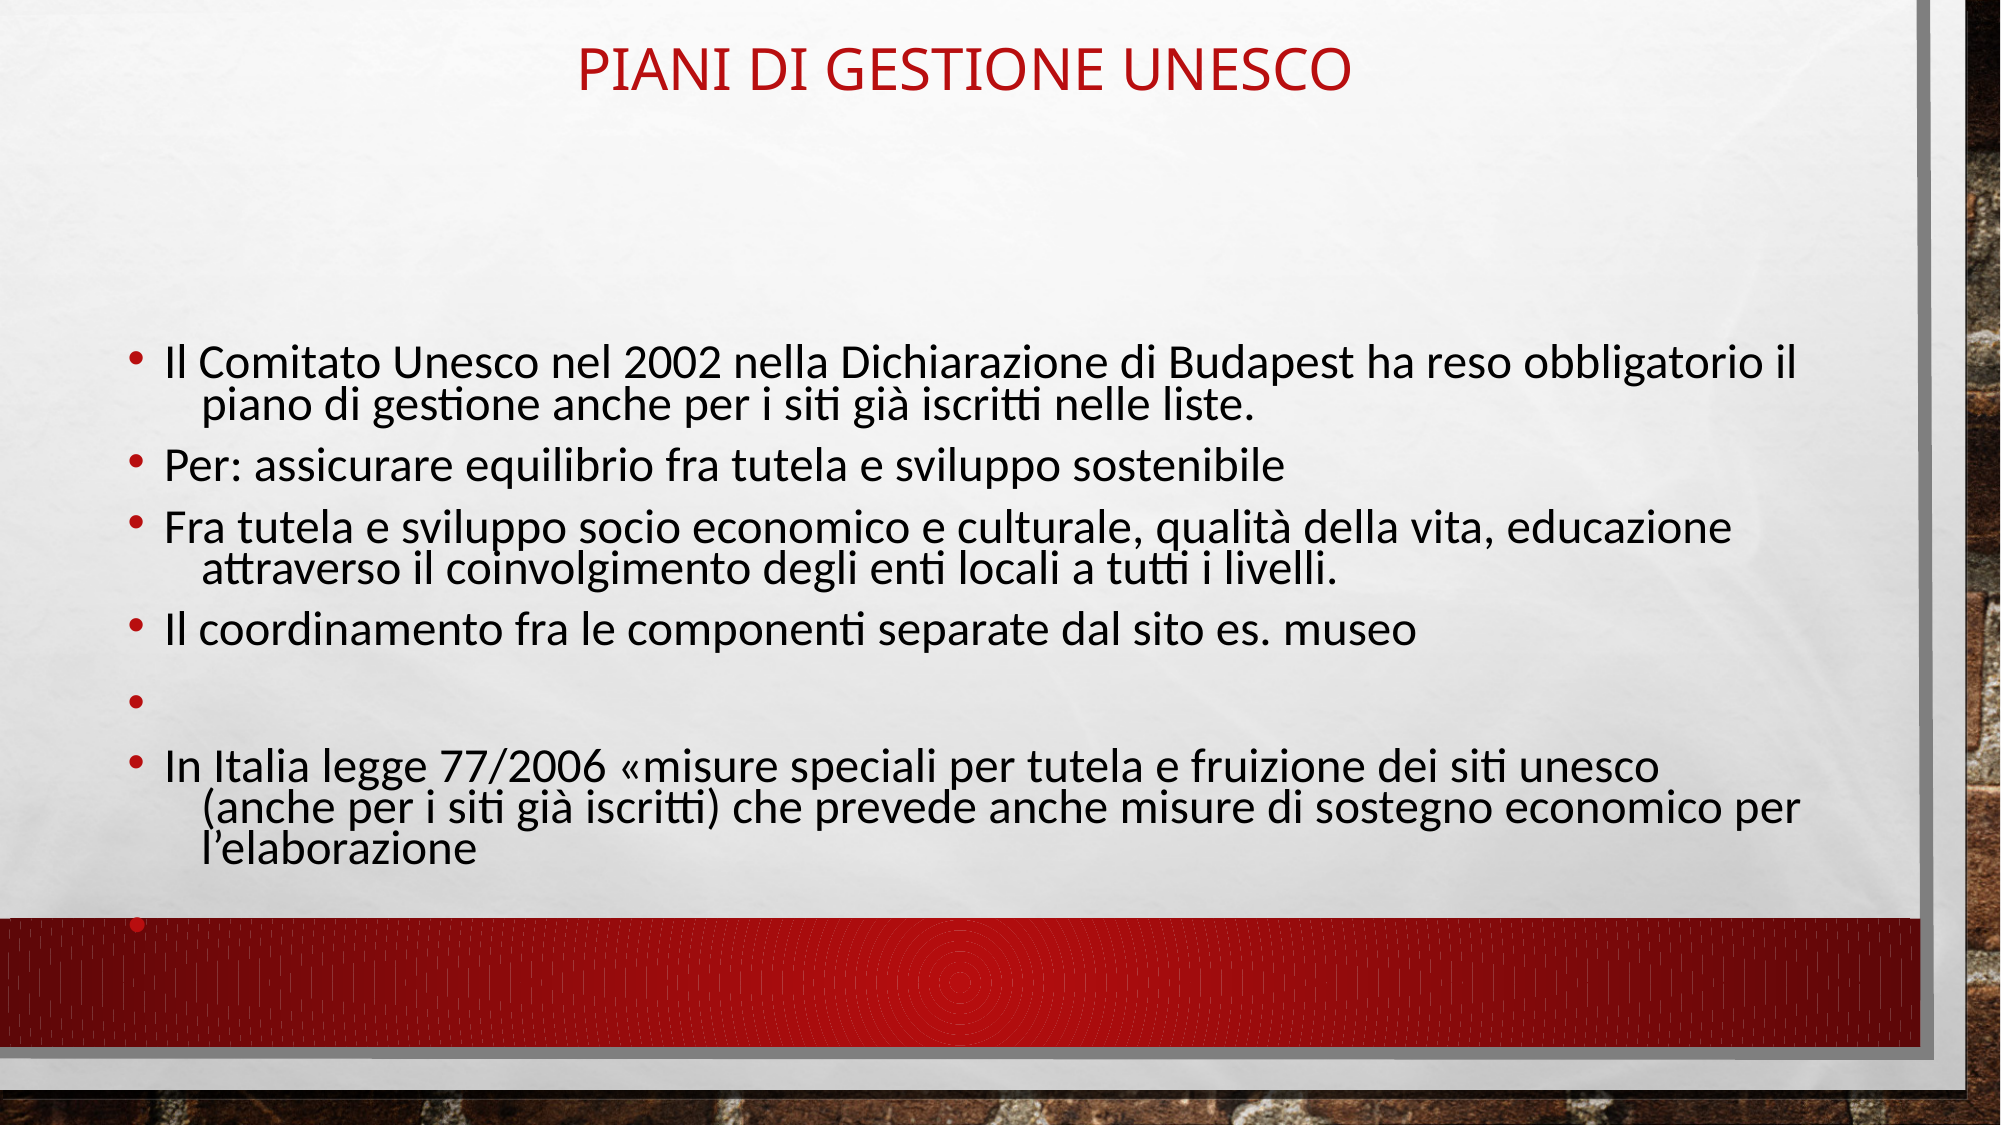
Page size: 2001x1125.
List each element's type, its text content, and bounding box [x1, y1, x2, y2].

title Piani di gestione unesco [112, 29, 1819, 114]
list Il Comitato Unesco nel 2002 nella Dichiarazione di Budapest ha reso obbligatorio il piano di gestione anche per i siti già iscritti nelle liste. Per: assicurare equilibrio fra tutela e sviluppo sostenibile Fra tutela e sviluppo socio economico e culturale, qualità della vita, educazione attraverso il coinvolgimento degli enti locali a tutti i livelli. Il coordinamento fra le componenti separate dal sito es. museo In Italia legge 77/2006 «misure speciali per tutela e fruizione dei siti unesco (anche per i siti già iscritti) che prevede anche misure di sostegno economico per l’elaborazione [112, 338, 1818, 882]
